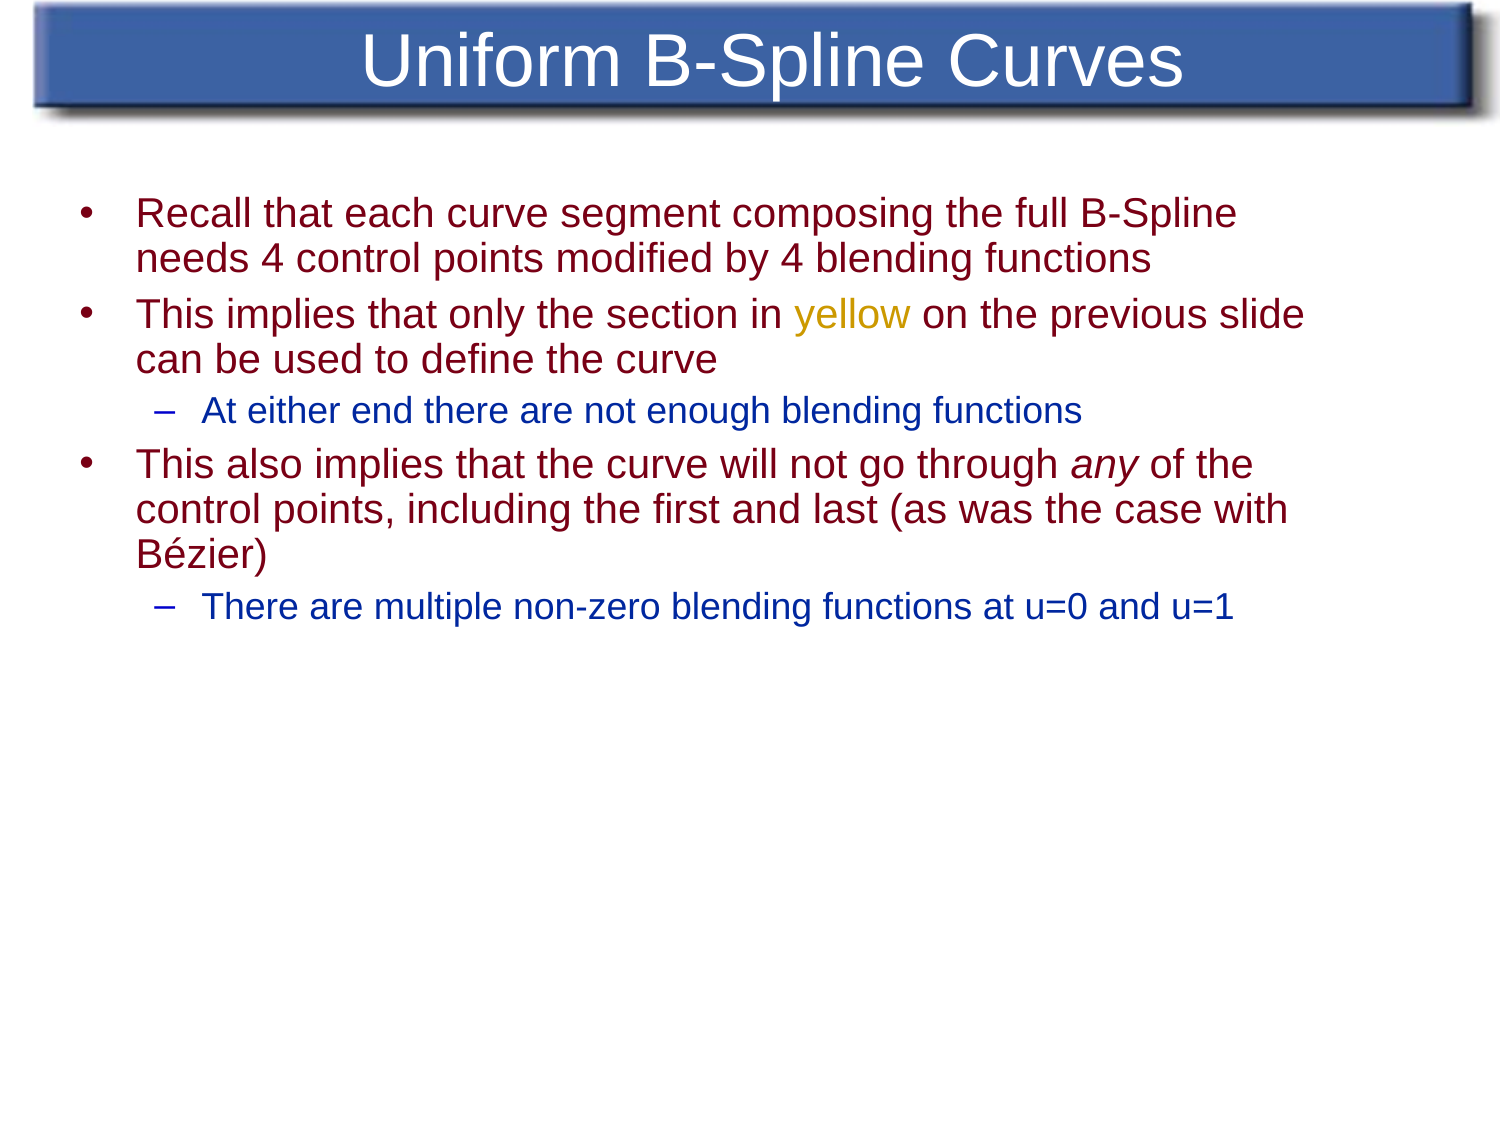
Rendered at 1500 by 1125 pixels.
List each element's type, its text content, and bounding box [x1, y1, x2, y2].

title Uniform B-Spline Curves [53, 0, 1493, 114]
picture [32, 0, 1500, 127]
list Recall that each curve segment composing the full B-Spline needs 4 control points modified by 4 blending functions This implies that only the section in yellow on the previous slide can be used to define the curve At either end there are not enough blending functions This also implies that the curve will not go through any of the control points, including the first and last (as was the case with Bézier) There are multiple non-zero blending functions at u=0 and u=1 [64, 184, 1367, 1037]
